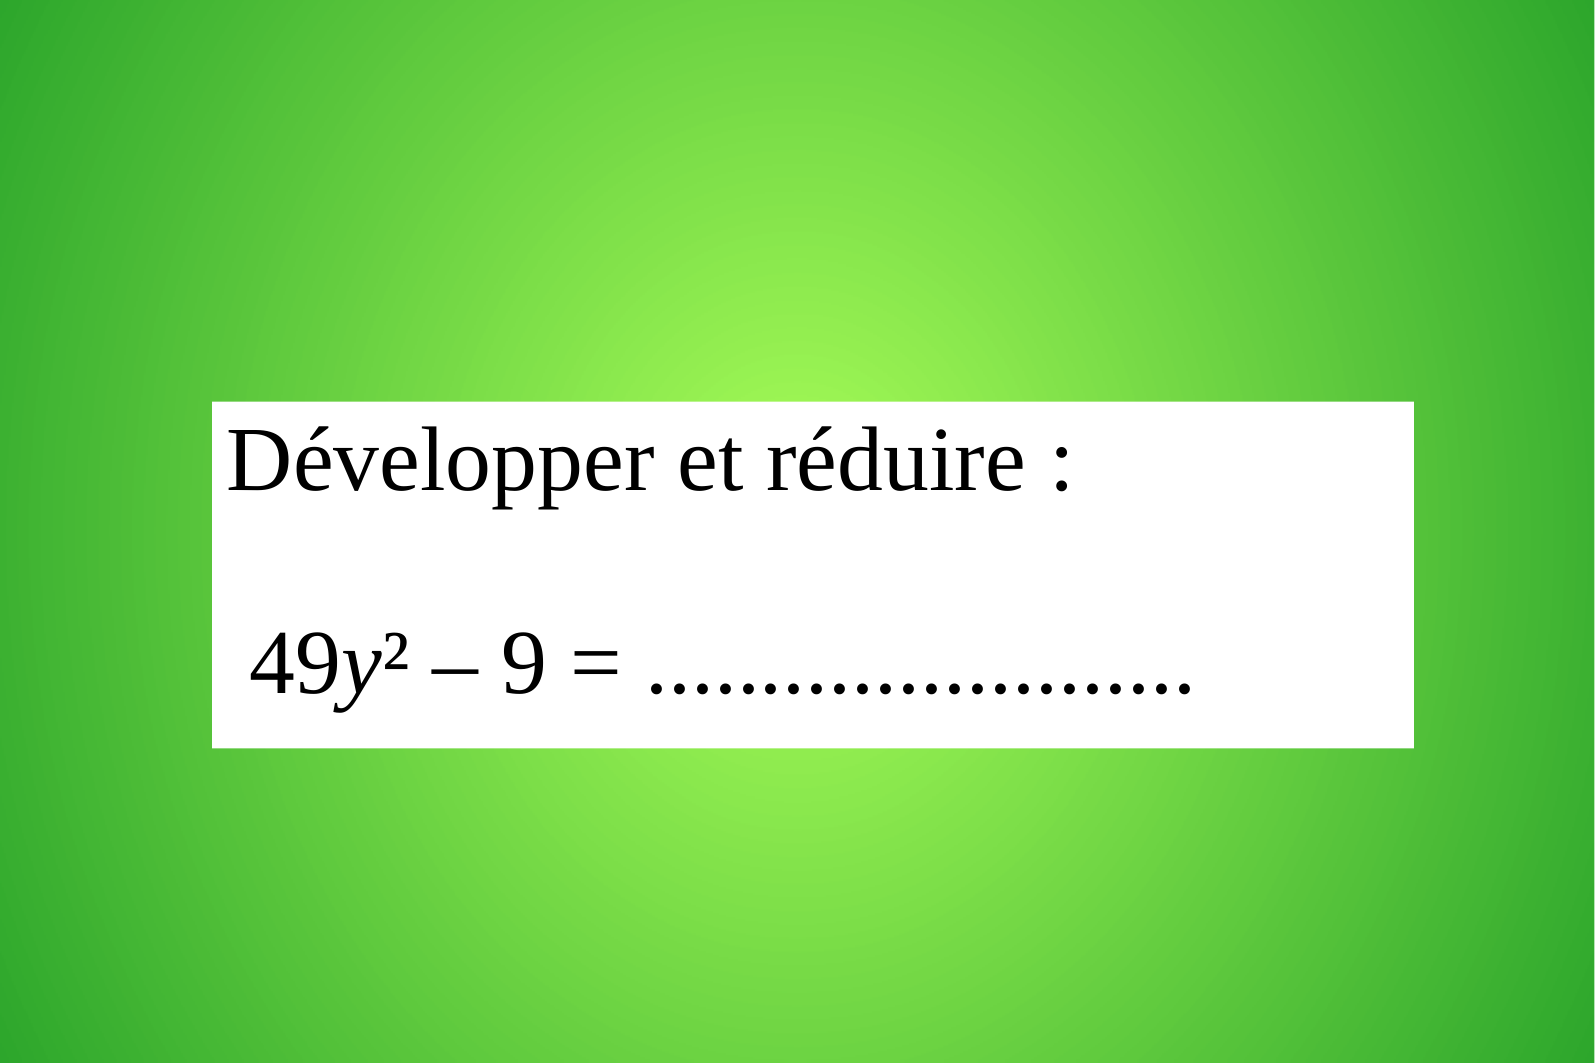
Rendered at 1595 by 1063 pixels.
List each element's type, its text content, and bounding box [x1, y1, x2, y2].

picture [0, 0, 1595, 1063]
text_box Développer et réduire : 49y² – 9 = ........................ [212, 401, 1414, 749]
